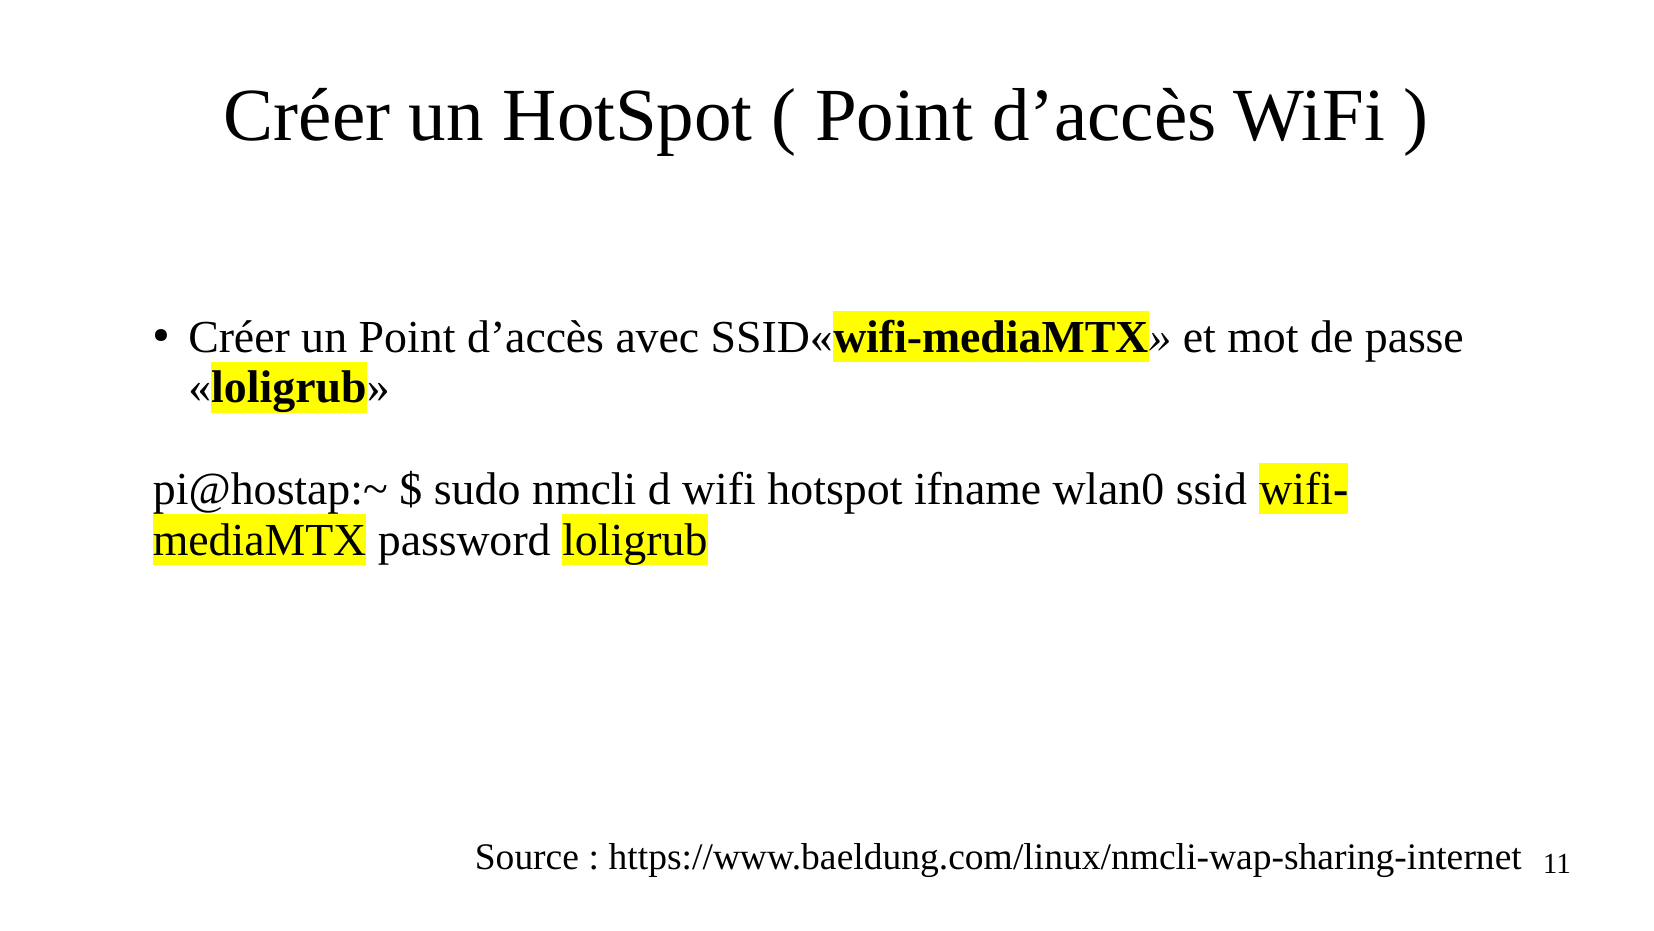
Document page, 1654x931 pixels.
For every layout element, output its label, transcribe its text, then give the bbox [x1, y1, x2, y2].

text_box Source : https://www.baeldung.com/linux/nmcli-wap-sharing-internet [460, 828, 1547, 899]
text_box Créer un Point d’accès avec SSID«wifi-mediaMTX» et mot de passe «loligrub» pi@hostap:~ $ sudo nmcli d wifi hotspot ifname wlan0 ssid wifi-mediaMTX password loligrub [138, 239, 1526, 601]
title Créer un HotSpot ( Point d’accès WiFi ) [82, 37, 1571, 193]
